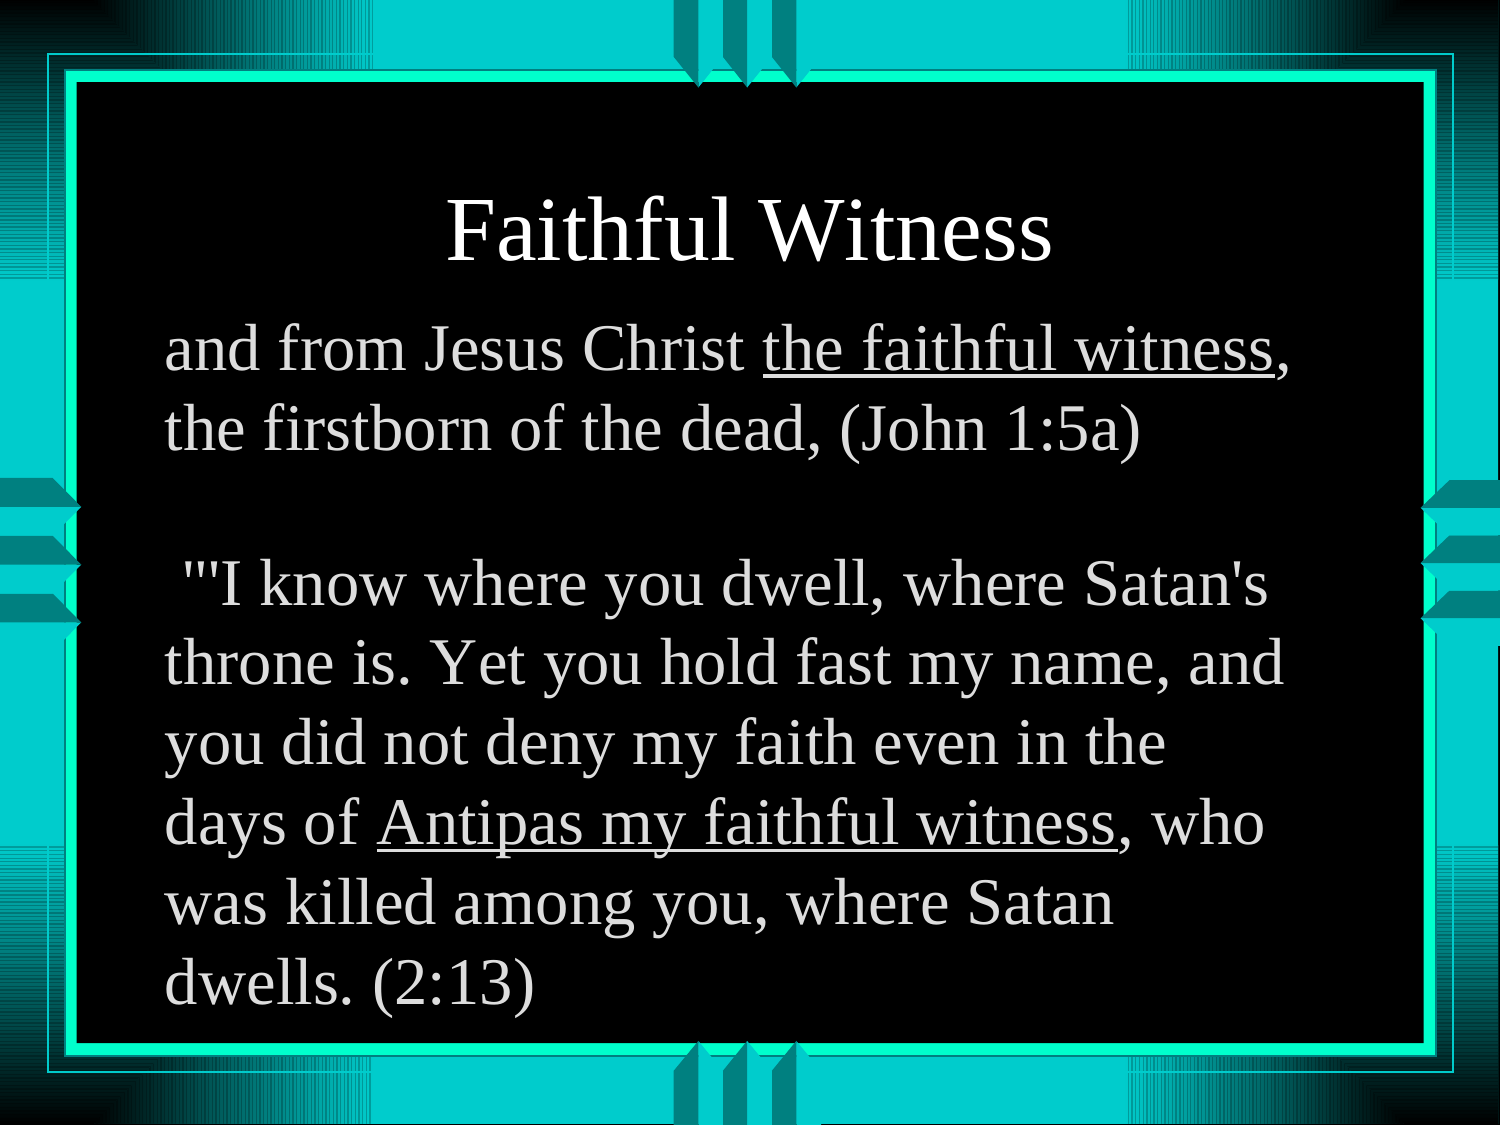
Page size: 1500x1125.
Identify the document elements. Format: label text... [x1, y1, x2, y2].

title Faithful Witness [112, 99, 1388, 288]
text_box "'I know where you dwell, where Satan's throne is. Yet you hold fast my name, and you did not deny my faith even in the days of Antipas my faithful witness, who was killed among you, where Satan dwells. (2:13) [150, 530, 1313, 1026]
text_box and from Jesus Christ the faithful witness, the firstborn of the dead, (John 1:5a) [150, 296, 1351, 471]
